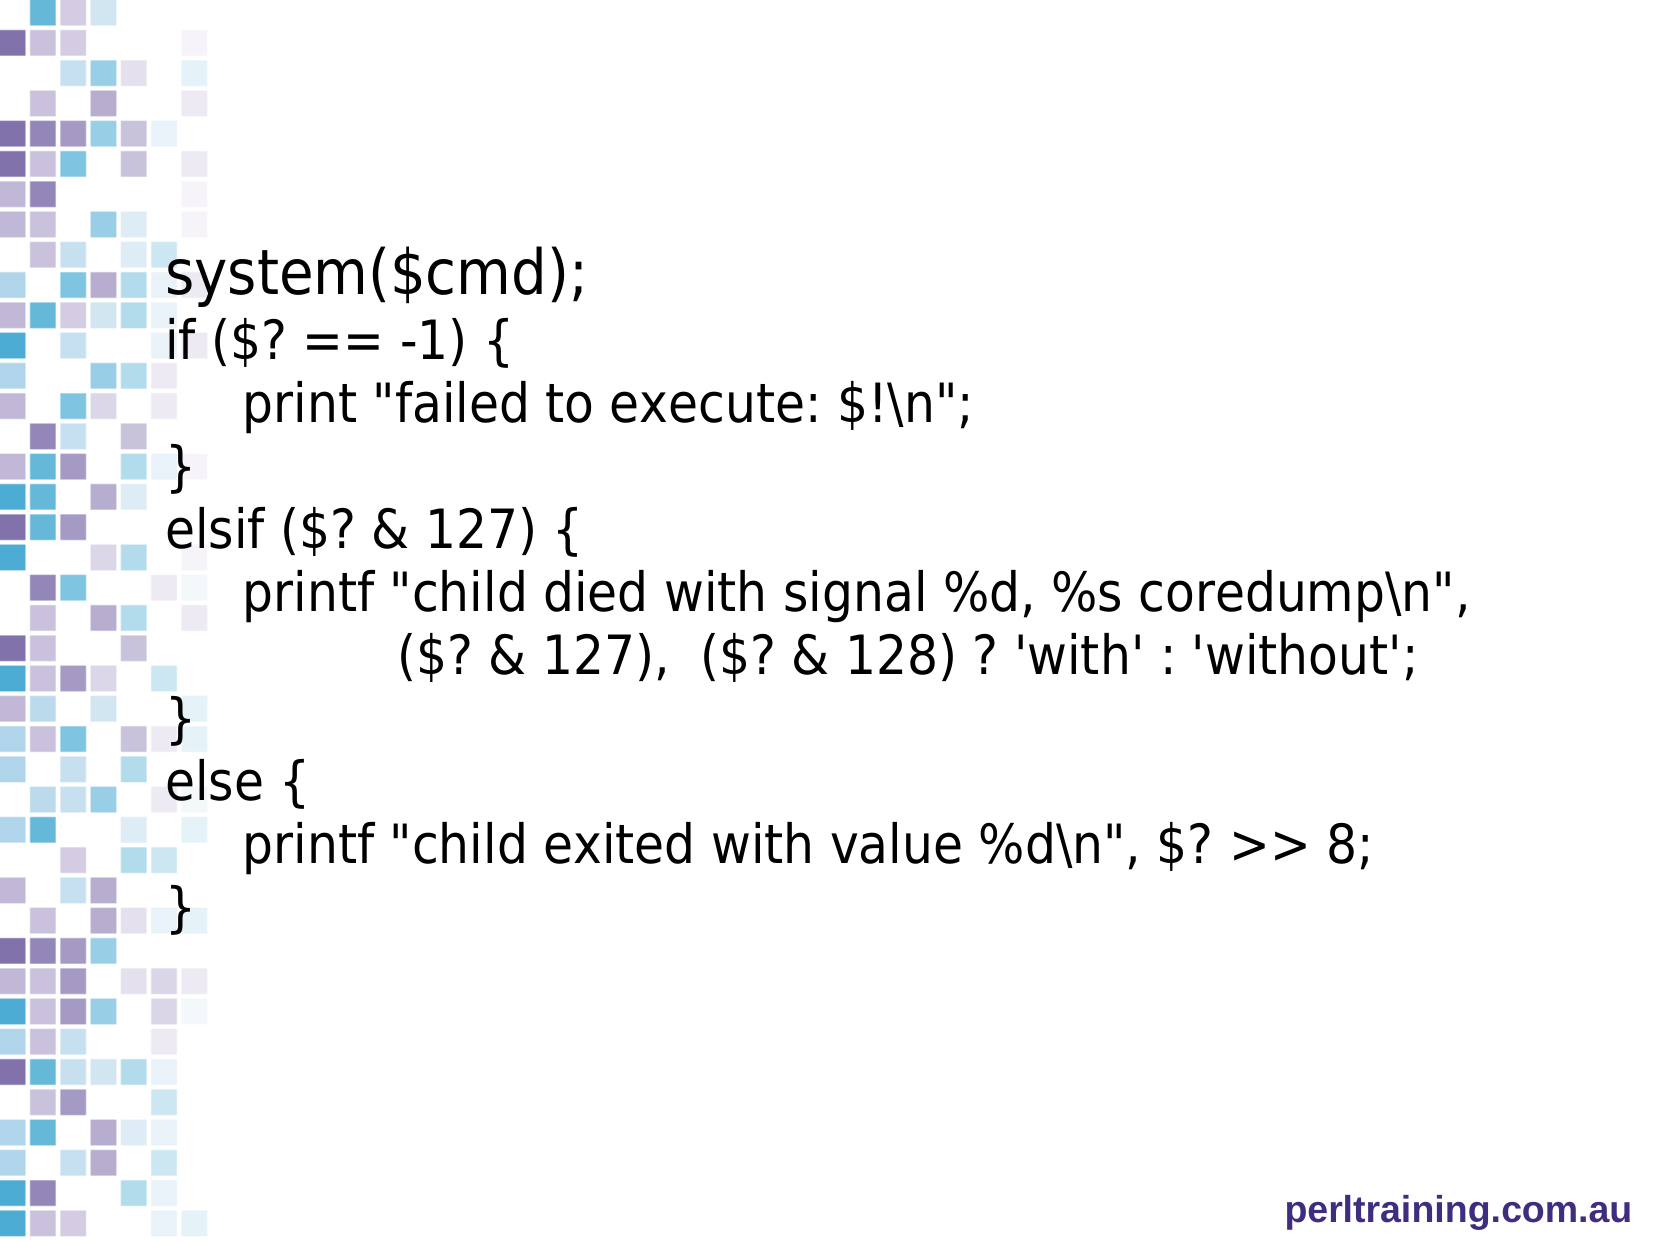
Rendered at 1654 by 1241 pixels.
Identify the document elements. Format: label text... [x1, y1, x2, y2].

title system($cmd); if ($? == -1) { print "failed to execute: $!\n"; } elsif ($? & 127) { printf "child died with signal %d, %s coredump\n", ($? & 127), ($? & 128) ? 'with' : 'without'; } else { printf "child exited with value %d\n", $? >> 8; } [165, 59, 1654, 1117]
picture [0, 0, 212, 1241]
